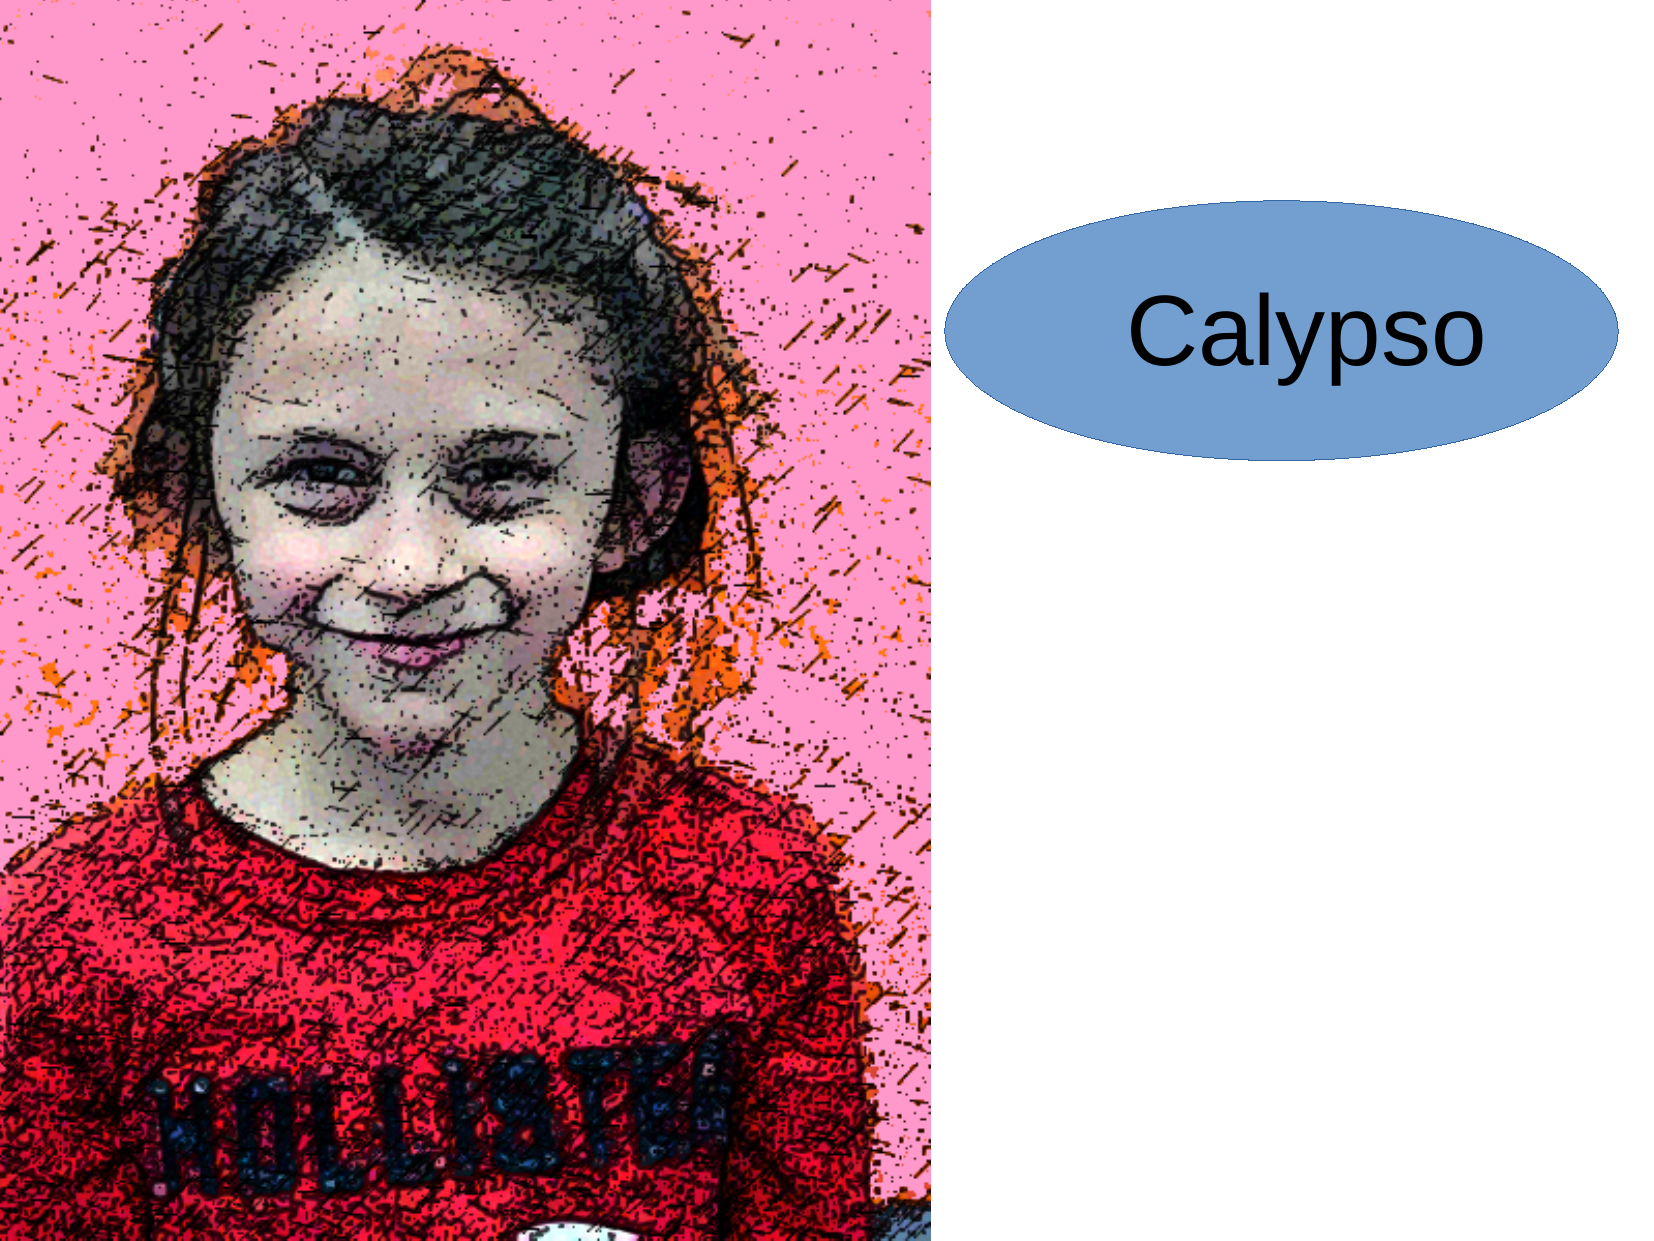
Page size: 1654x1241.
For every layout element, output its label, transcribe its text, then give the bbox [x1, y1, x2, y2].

text_box Calypso [944, 200, 1619, 461]
picture [0, 0, 931, 1241]
